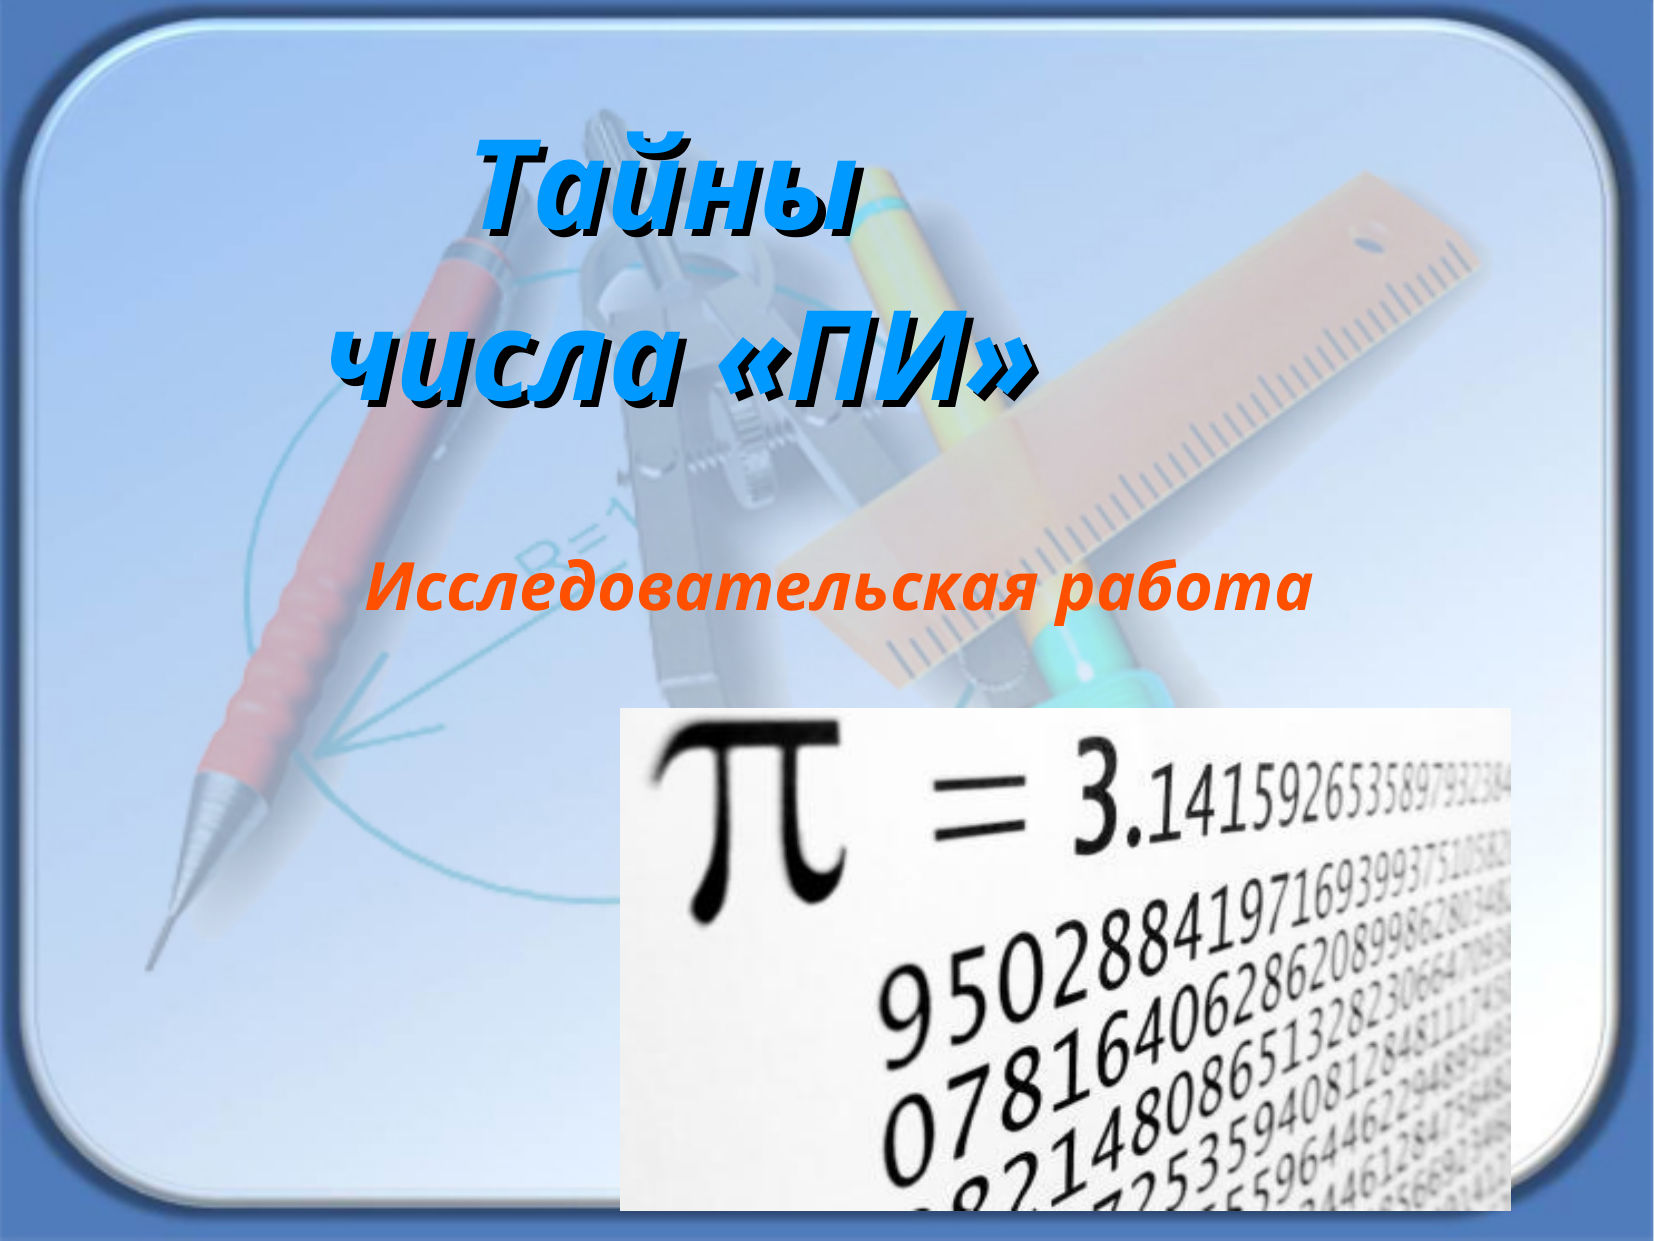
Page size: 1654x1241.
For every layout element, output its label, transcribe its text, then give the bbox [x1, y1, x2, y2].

text_box Тайны числа «ПИ» [236, 88, 1123, 439]
text_box Исследовательская работа [349, 531, 1243, 627]
picture [0, 0, 1654, 1241]
